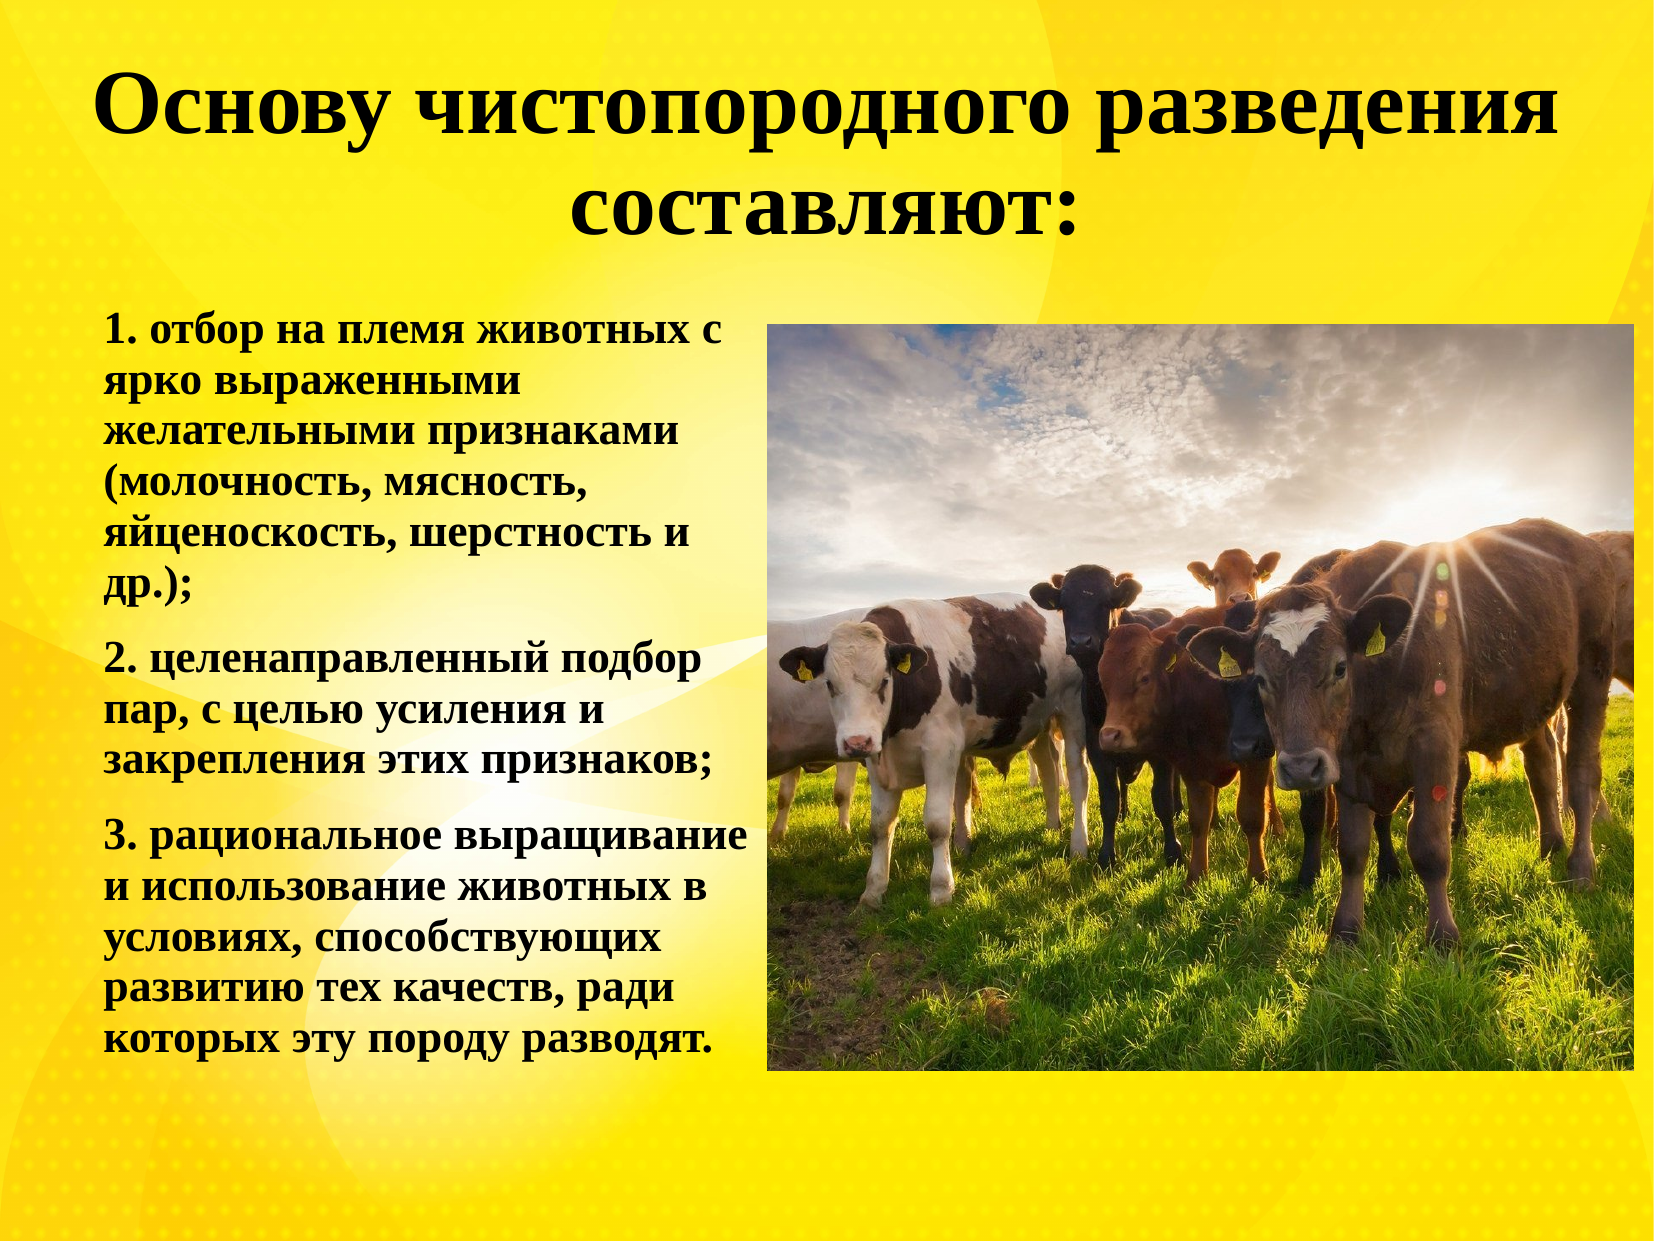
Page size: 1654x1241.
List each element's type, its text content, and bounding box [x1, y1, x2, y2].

text_box 1. отбор на племя животных с ярко выраженными желательными признаками (молочность, мясность, яйценоскость, шерстность и др.); 2. целенаправленный подбор пар, с целью усиления и закрепления этих признаков; 3. рациональное выращивание и использование животных в условиях, способствующих развитию тех качеств, ради которых эту породу разводят. [88, 295, 798, 1132]
title Основу чистопородного разведения составляют: [82, 49, 1571, 257]
picture [0, 0, 1654, 1241]
